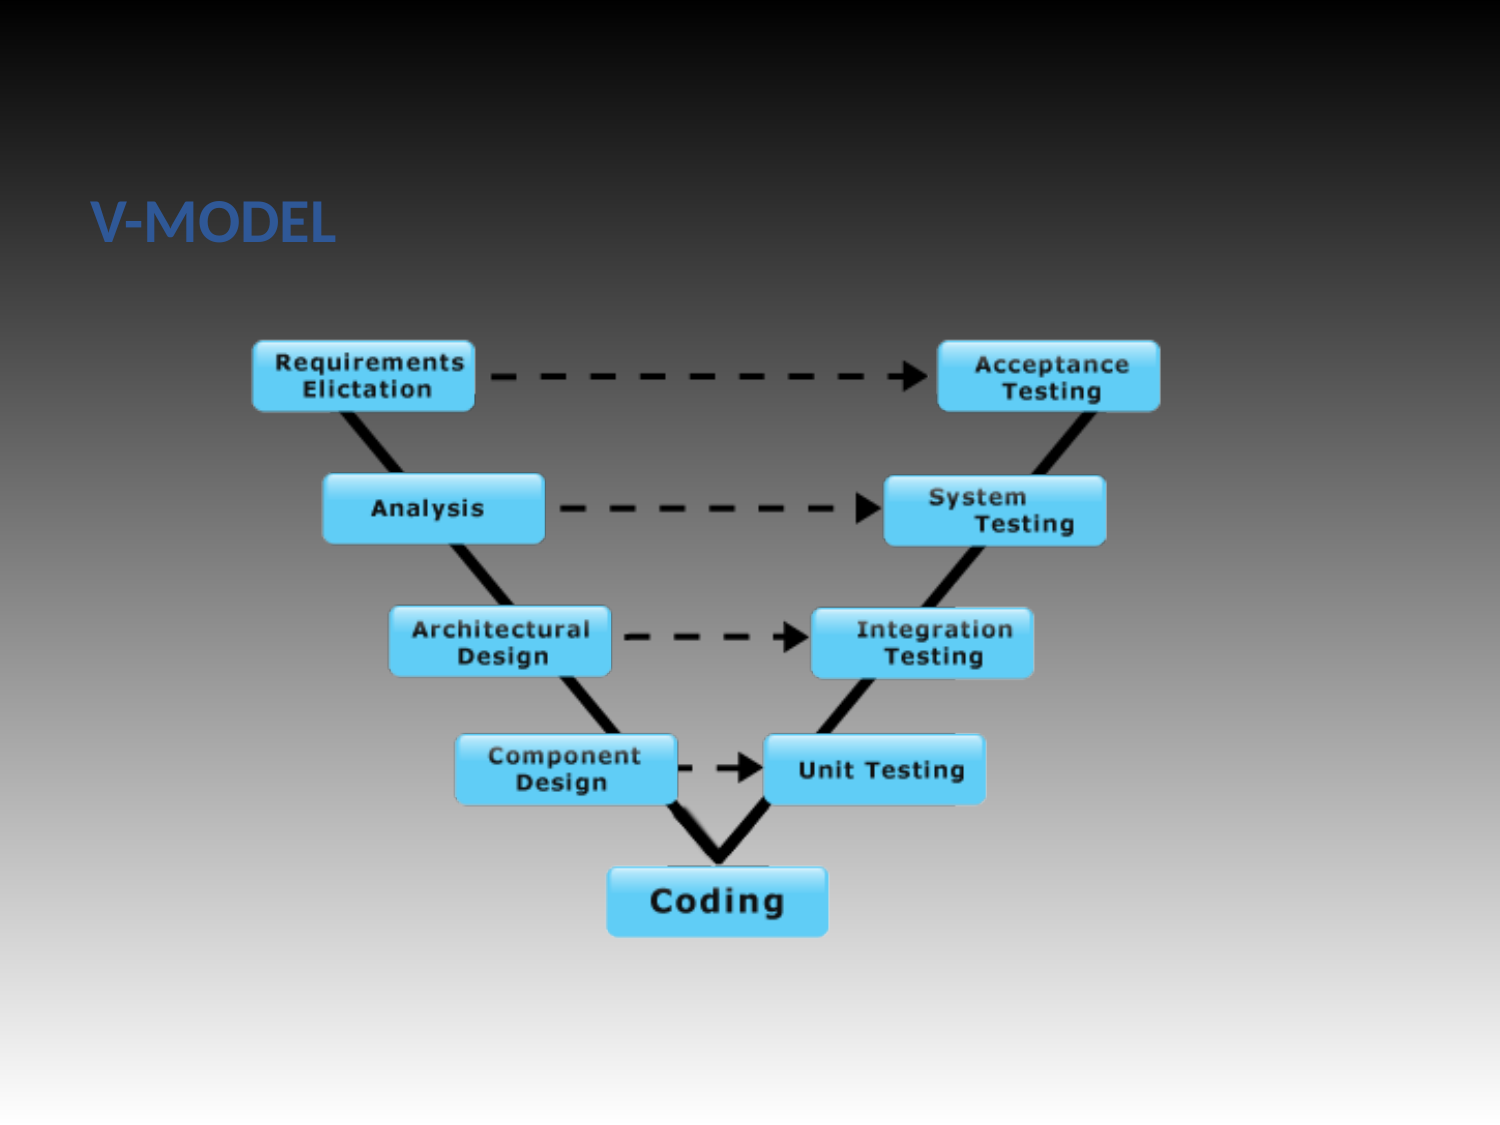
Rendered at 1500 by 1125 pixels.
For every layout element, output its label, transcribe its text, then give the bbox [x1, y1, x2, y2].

picture [194, 231, 1229, 1059]
title V-MODEL [75, 0, 1425, 263]
